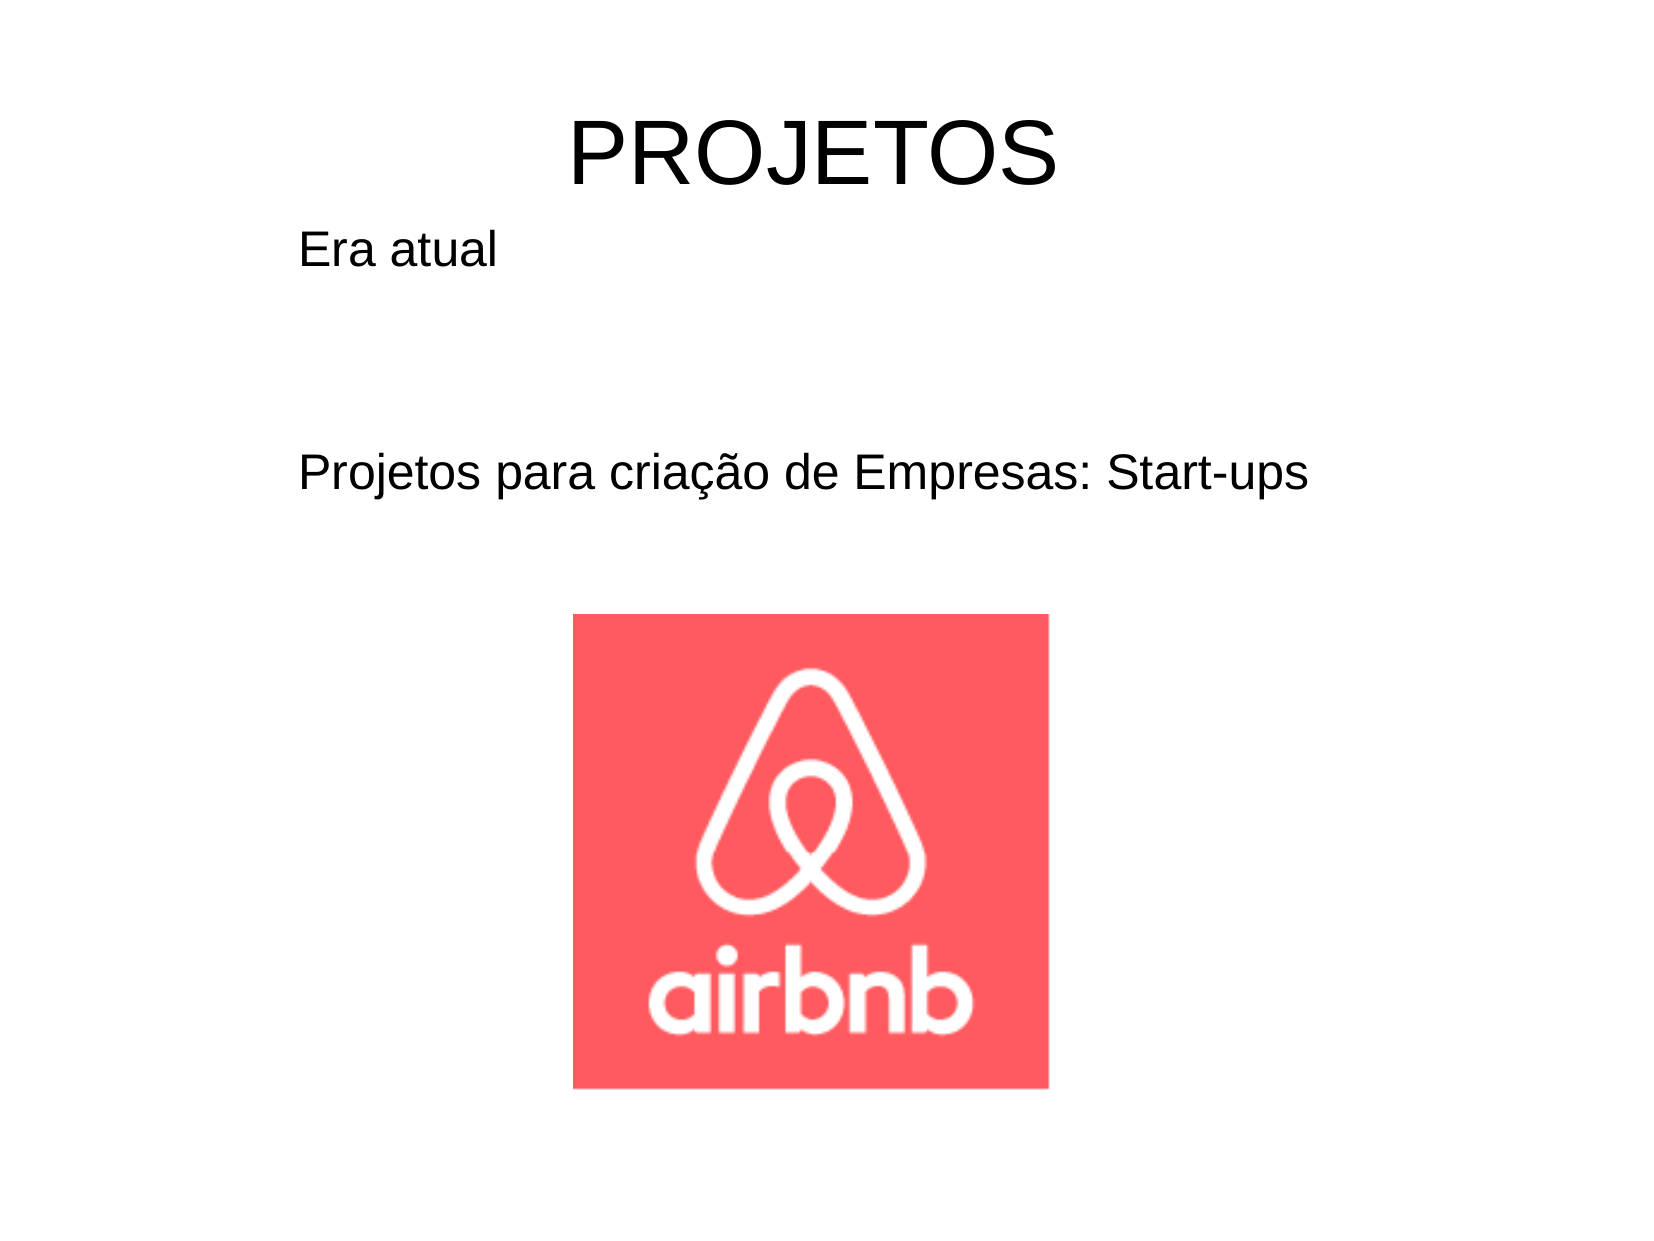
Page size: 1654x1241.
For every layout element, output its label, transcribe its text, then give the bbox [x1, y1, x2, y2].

picture [573, 614, 1052, 1092]
subtitle [82, 290, 1571, 1010]
title PROJETOS [82, 49, 1571, 257]
text_box Era atual Projetos para criação de Empresas: Start-ups [283, 214, 1524, 508]
